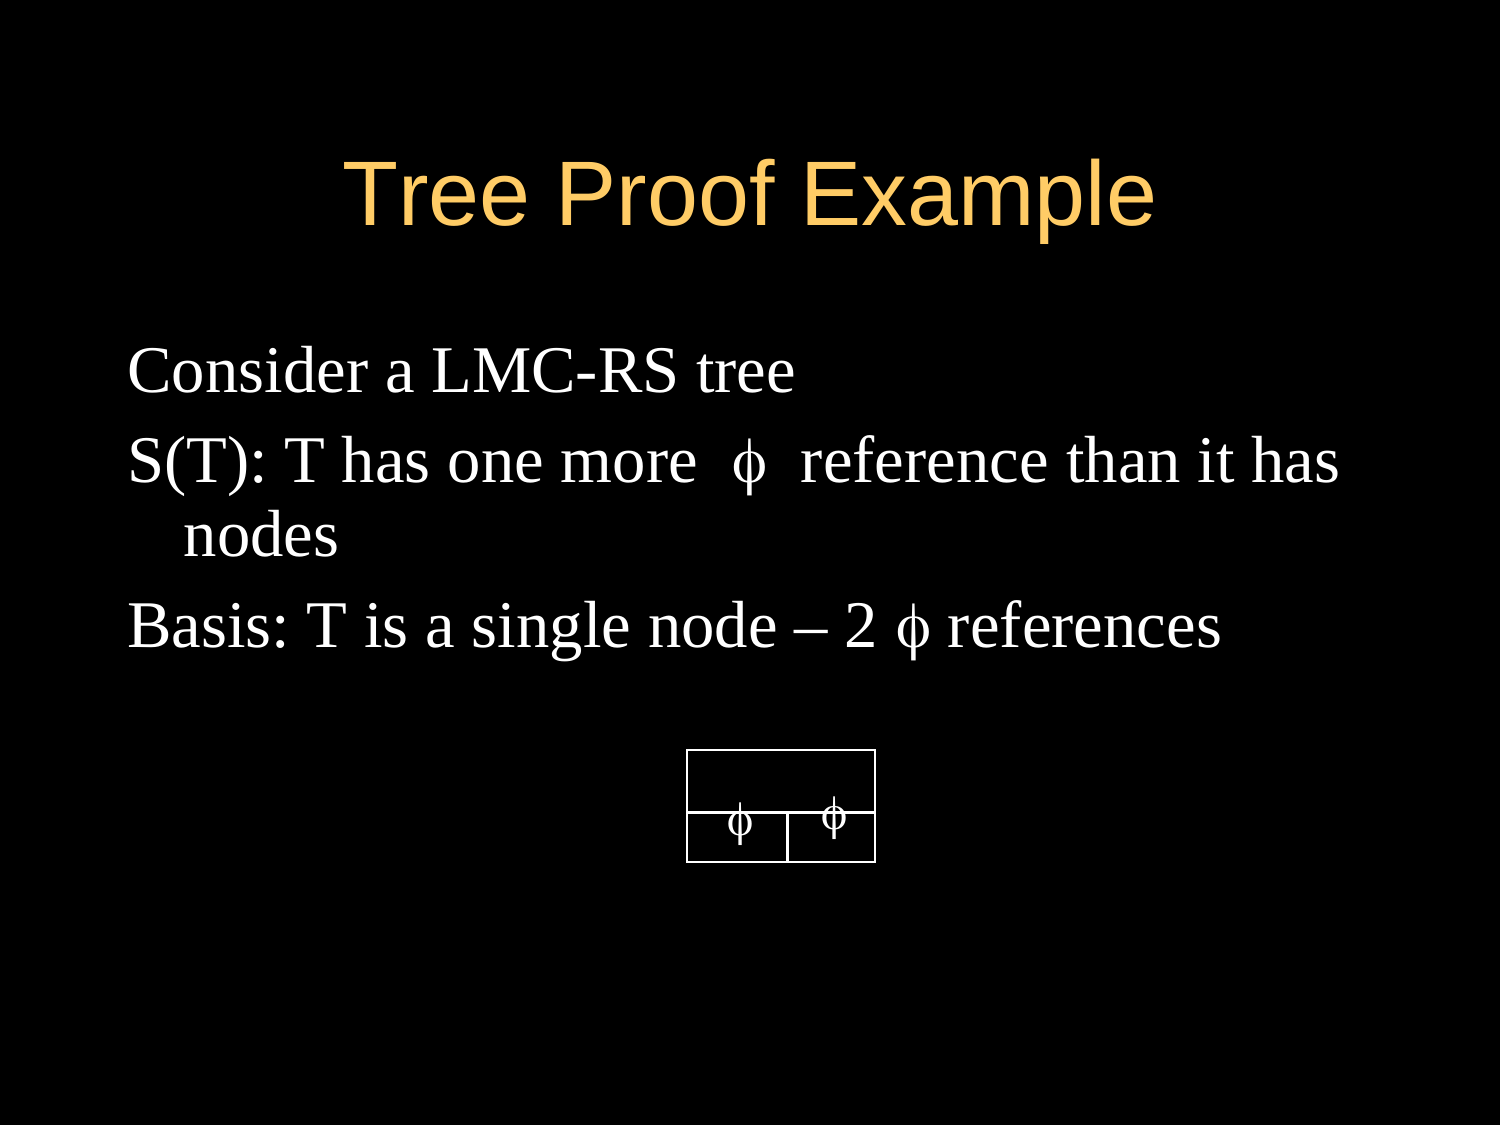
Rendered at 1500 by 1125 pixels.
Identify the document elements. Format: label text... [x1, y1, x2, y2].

list Consider a LMC-RS tree S(T): T has one more  reference than it has nodes Basis: T is a single node – 2  references [112, 324, 1388, 1001]
text_box  [712, 793, 769, 855]
title Tree Proof Example [112, 99, 1388, 288]
text_box  [806, 787, 863, 849]
